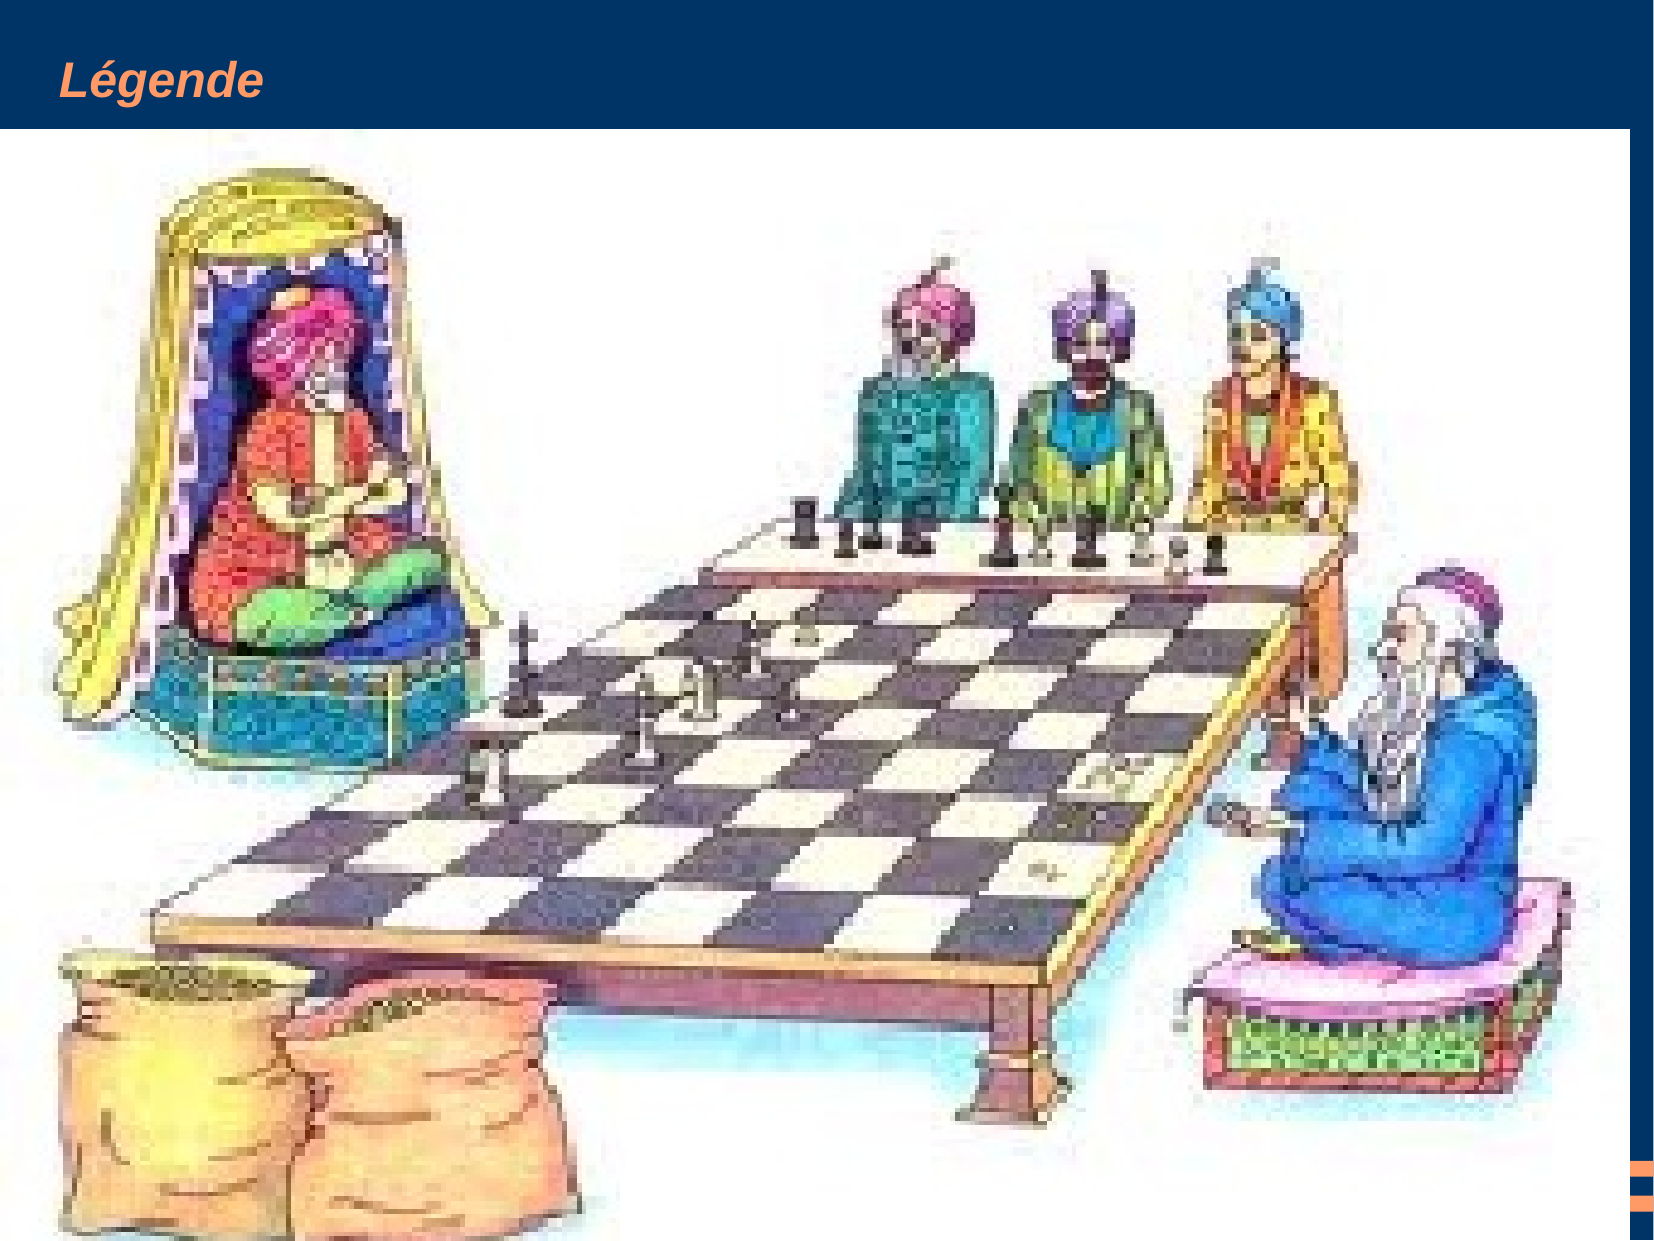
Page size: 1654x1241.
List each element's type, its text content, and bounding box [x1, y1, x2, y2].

title Légende [59, 0, 1548, 129]
picture [0, 129, 1630, 1241]
